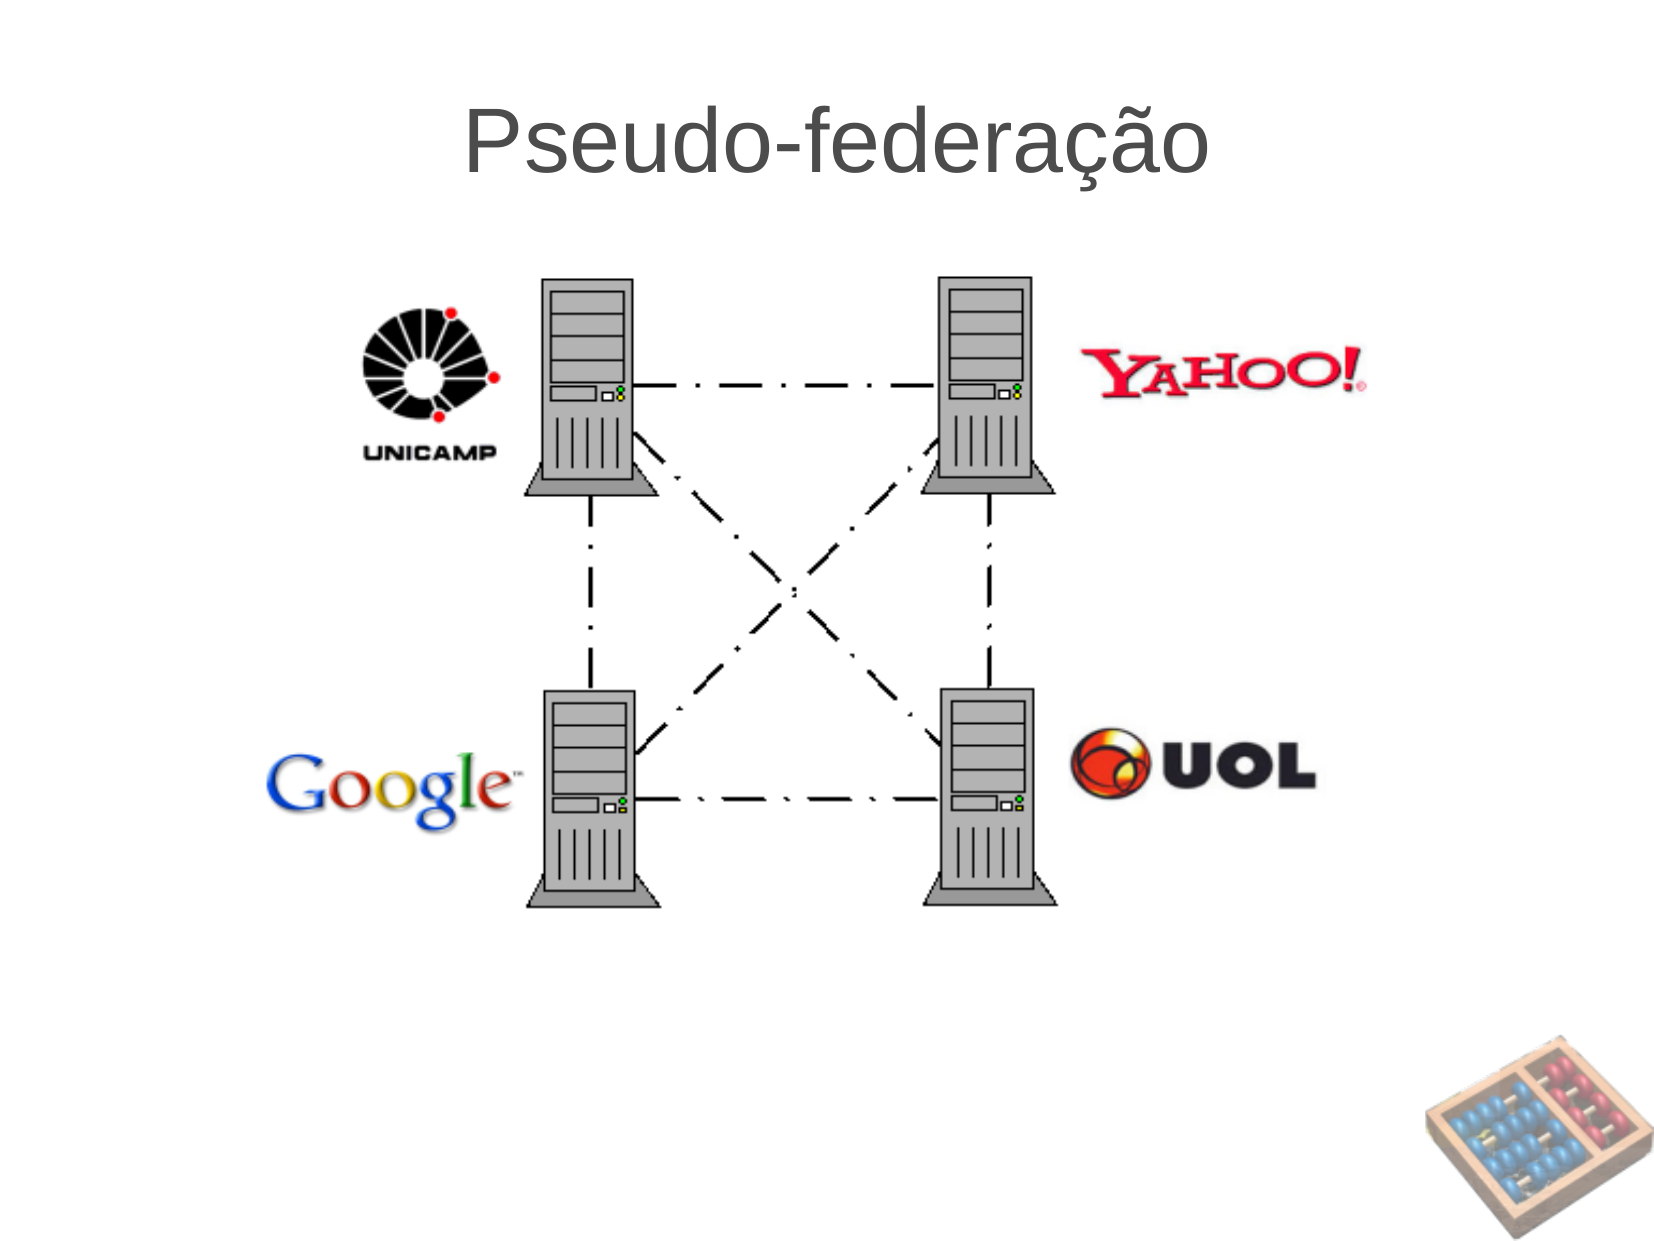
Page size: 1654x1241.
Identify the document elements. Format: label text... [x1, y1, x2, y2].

picture [261, 275, 1393, 965]
title Pseudo-federação [75, 37, 1601, 245]
